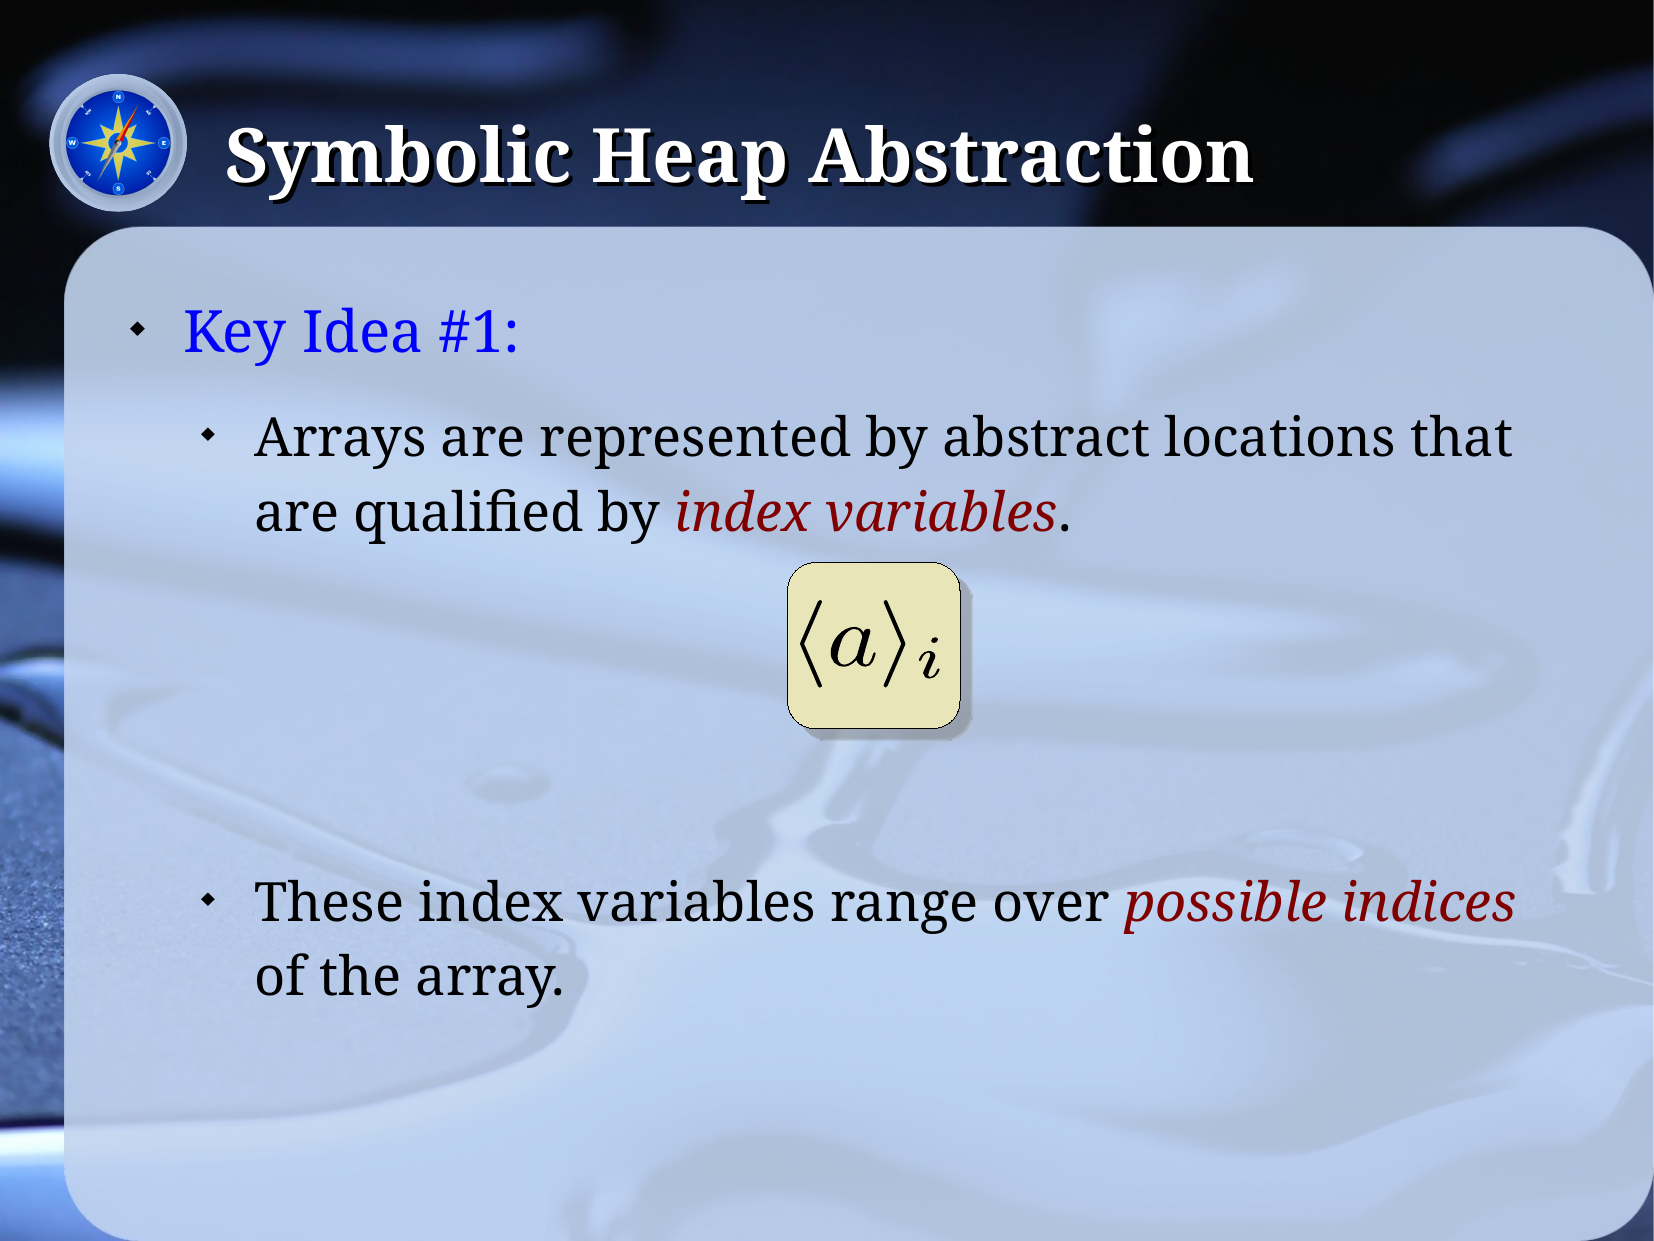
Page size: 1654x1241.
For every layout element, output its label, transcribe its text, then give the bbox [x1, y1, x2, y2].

picture [0, 0, 1654, 1241]
text_box [787, 562, 961, 729]
list Key Idea #1: Arrays are represented by abstract locations that are qualified by index variables. These index variables range over possible indices of the array. [112, 290, 1571, 1109]
title Symbolic Heap Abstraction [225, 49, 1571, 257]
